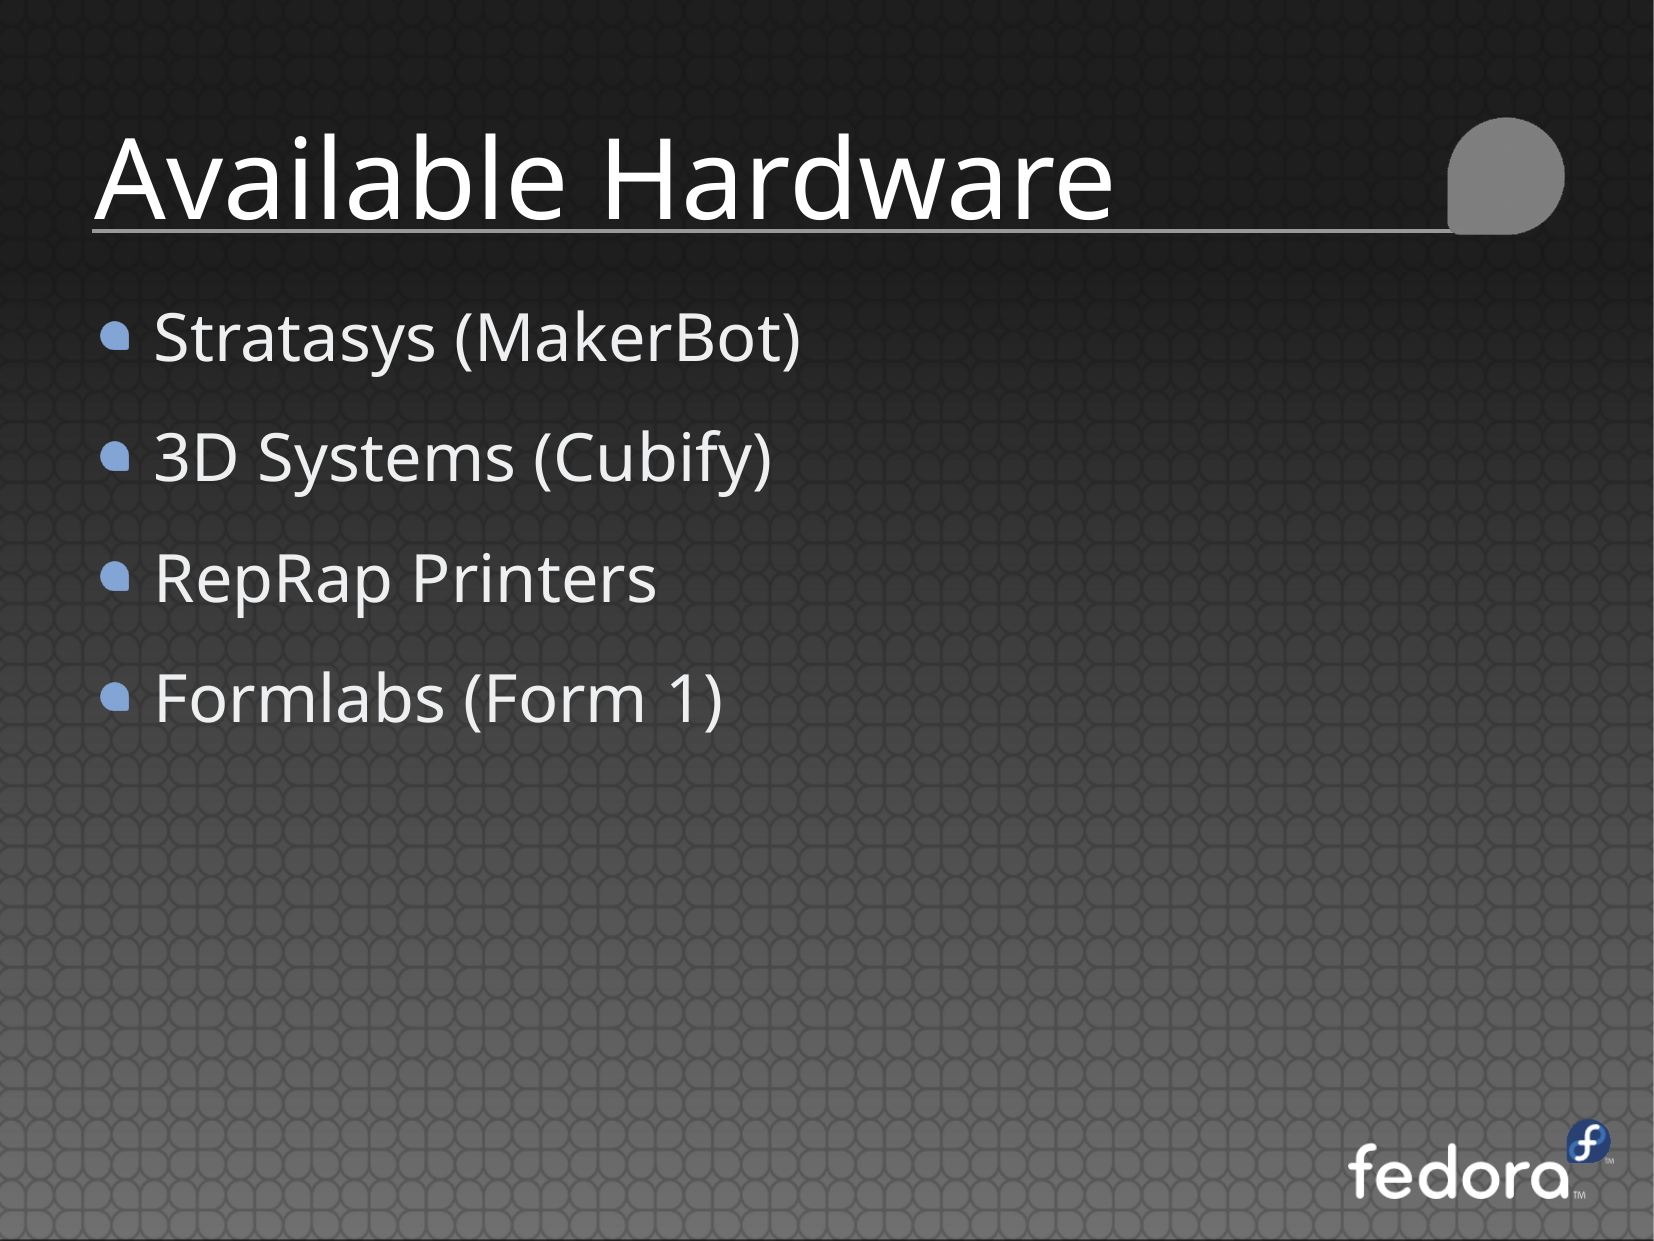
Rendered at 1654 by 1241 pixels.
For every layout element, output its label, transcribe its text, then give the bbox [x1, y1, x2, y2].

picture [0, 0, 1654, 1241]
title Available Hardware [94, 100, 1426, 251]
list Stratasys (MakerBot) 3D Systems (Cubify) RepRap Printers Formlabs (Form 1) [82, 290, 1571, 1094]
